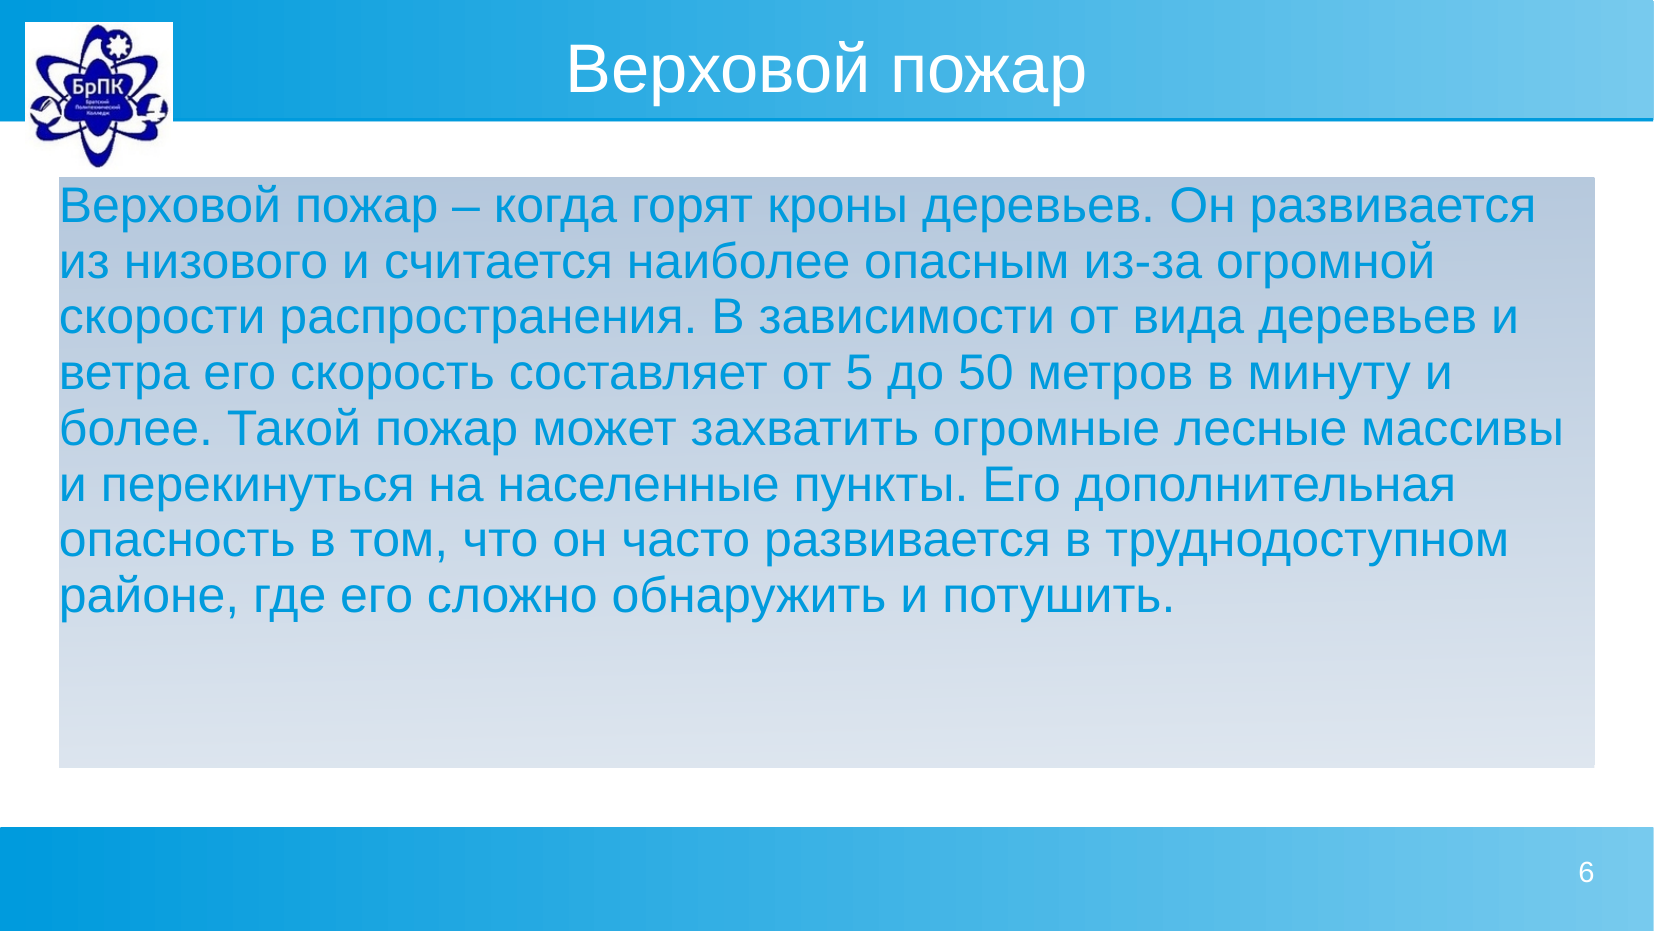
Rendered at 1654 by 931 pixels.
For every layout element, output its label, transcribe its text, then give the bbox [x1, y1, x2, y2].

title Верховой пожар [173, 29, 1595, 108]
list Верховой пожар – когда горят кроны деревьев. Он развивается из низового и считается наиболее опасным из-за огромной скорости распространения. В зависимости от вида деревьев и ветра его скорость составляет от 5 до 50 метров в минуту и более. Такой пожар может захватить огромные лесные массивы и перекинуться на населенные пункты. Его дополнительная опасность в том, что он часто развивается в труднодоступном районе, где его сложно обнаружить и потушить. [59, 177, 1595, 768]
picture [25, 23, 173, 170]
